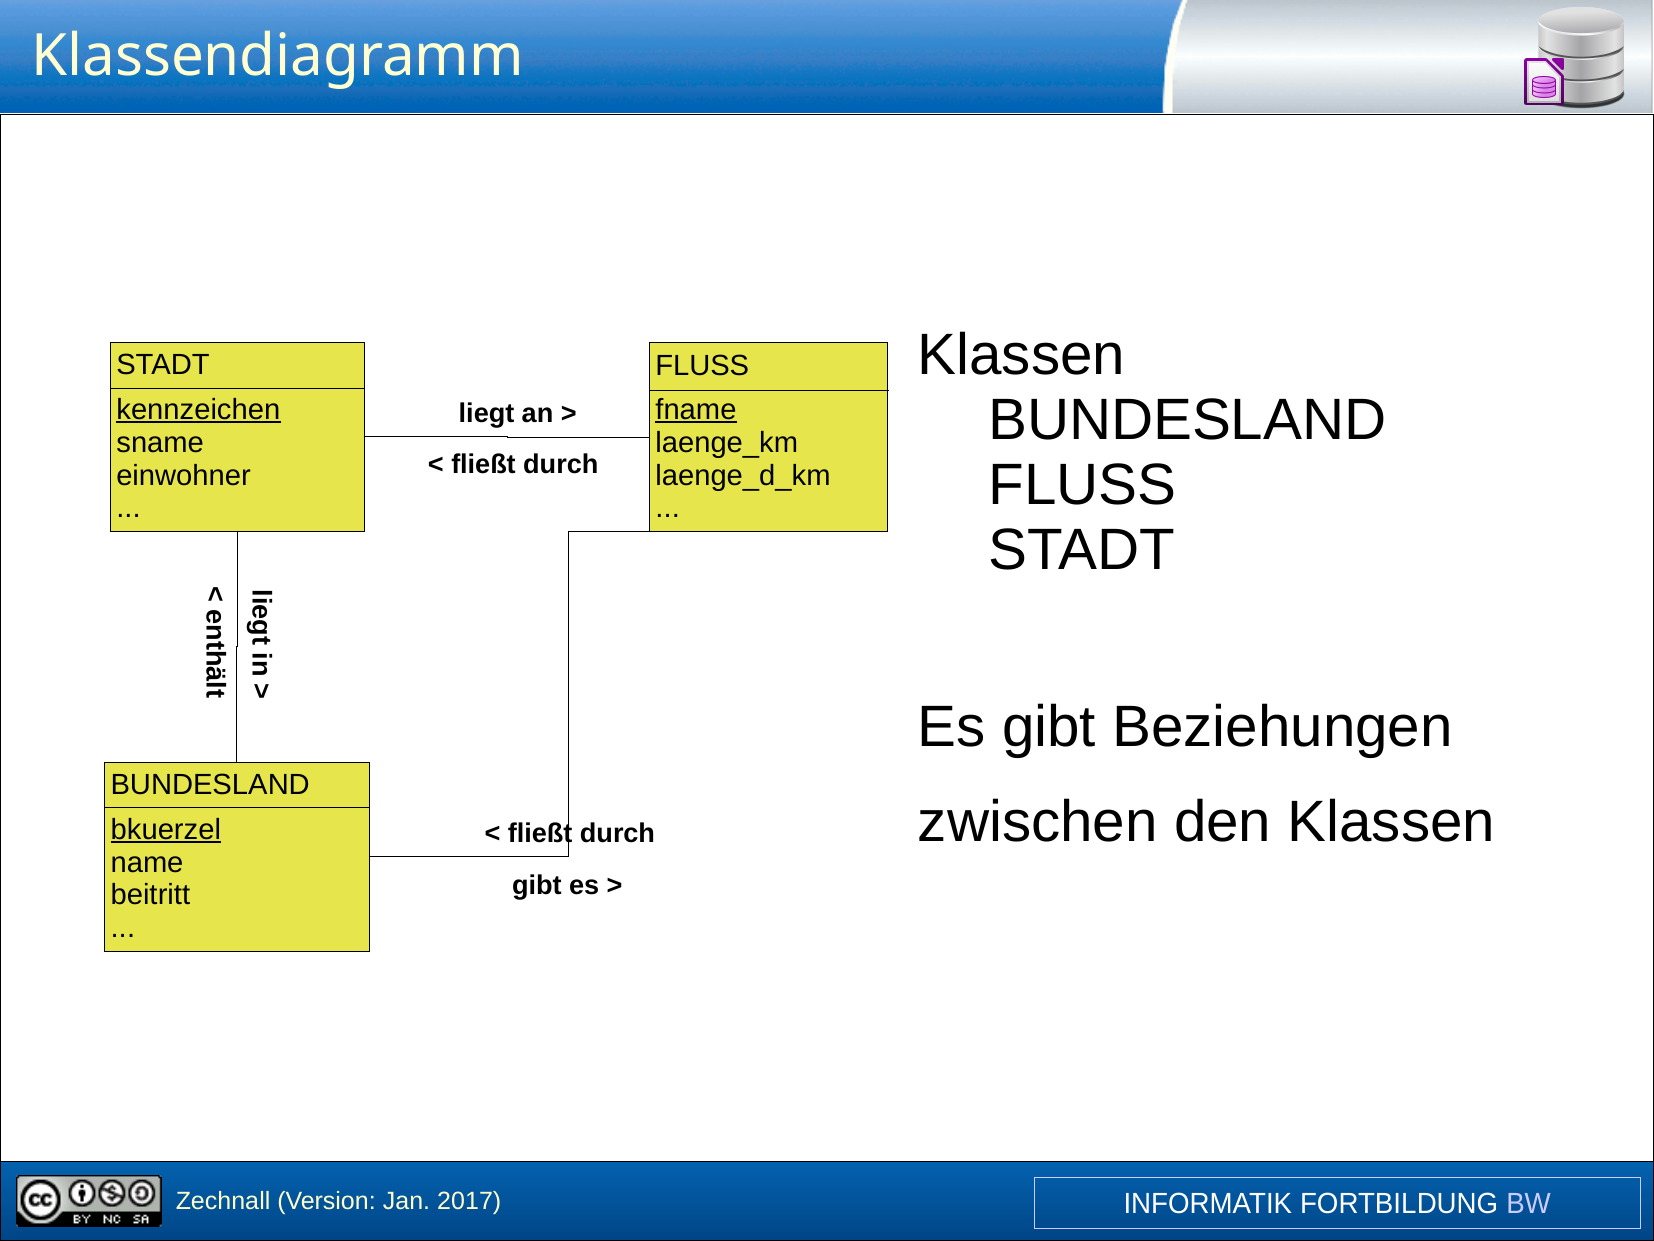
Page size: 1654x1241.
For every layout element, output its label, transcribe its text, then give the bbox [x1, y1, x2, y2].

title Klassendiagramm [31, 14, 1151, 92]
picture [16, 1175, 162, 1227]
text_box BUNDESLAND bkuerzel name beitritt ... [104, 808, 370, 952]
text_box < fließt durch [469, 810, 721, 866]
text_box FLUSS fname laenge_km laenge_d_km ... [649, 342, 888, 532]
text_box < fließt durch [413, 441, 649, 497]
list Klassen BUNDESLAND FLUSS STADT [906, 322, 1609, 693]
text_box gibt es > [441, 863, 693, 918]
text_box STADT kennzeichen sname einwohner ... [110, 389, 365, 532]
picture [0, 0, 1654, 113]
text_box STADT kennzeichen sname einwohner ... [110, 342, 365, 388]
text_box liegt in > [225, 574, 285, 734]
text_box < enthält [179, 571, 239, 731]
list Es gibt Beziehungen zwischen den Klassen [906, 694, 1609, 894]
text_box BUNDESLAND bkuerzel name beitritt ... [104, 762, 370, 807]
text_box liegt an > [444, 390, 649, 441]
